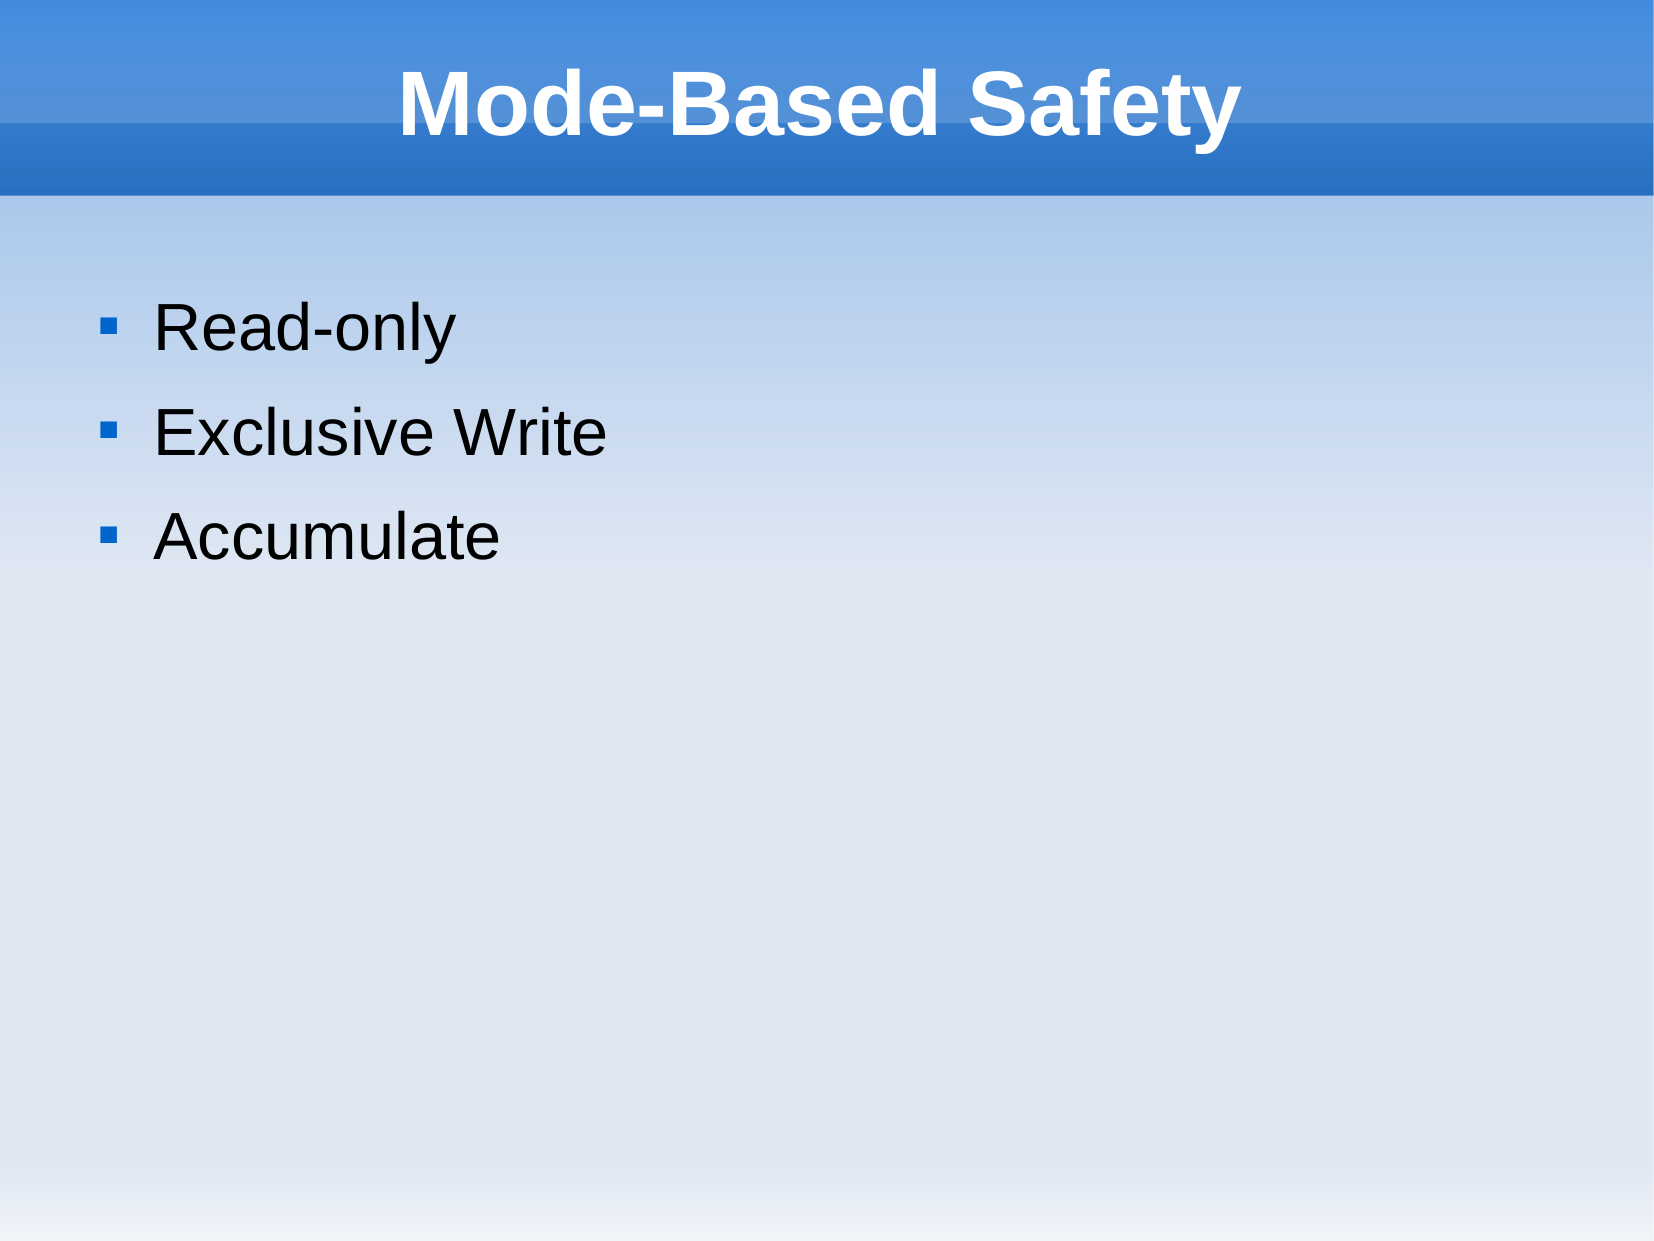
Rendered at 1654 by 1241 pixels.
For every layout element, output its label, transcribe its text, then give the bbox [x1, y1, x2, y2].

list Read-only Exclusive Write Accumulate [82, 290, 1571, 1094]
title Mode-Based Safety [76, 7, 1565, 200]
picture [0, 0, 1654, 1241]
